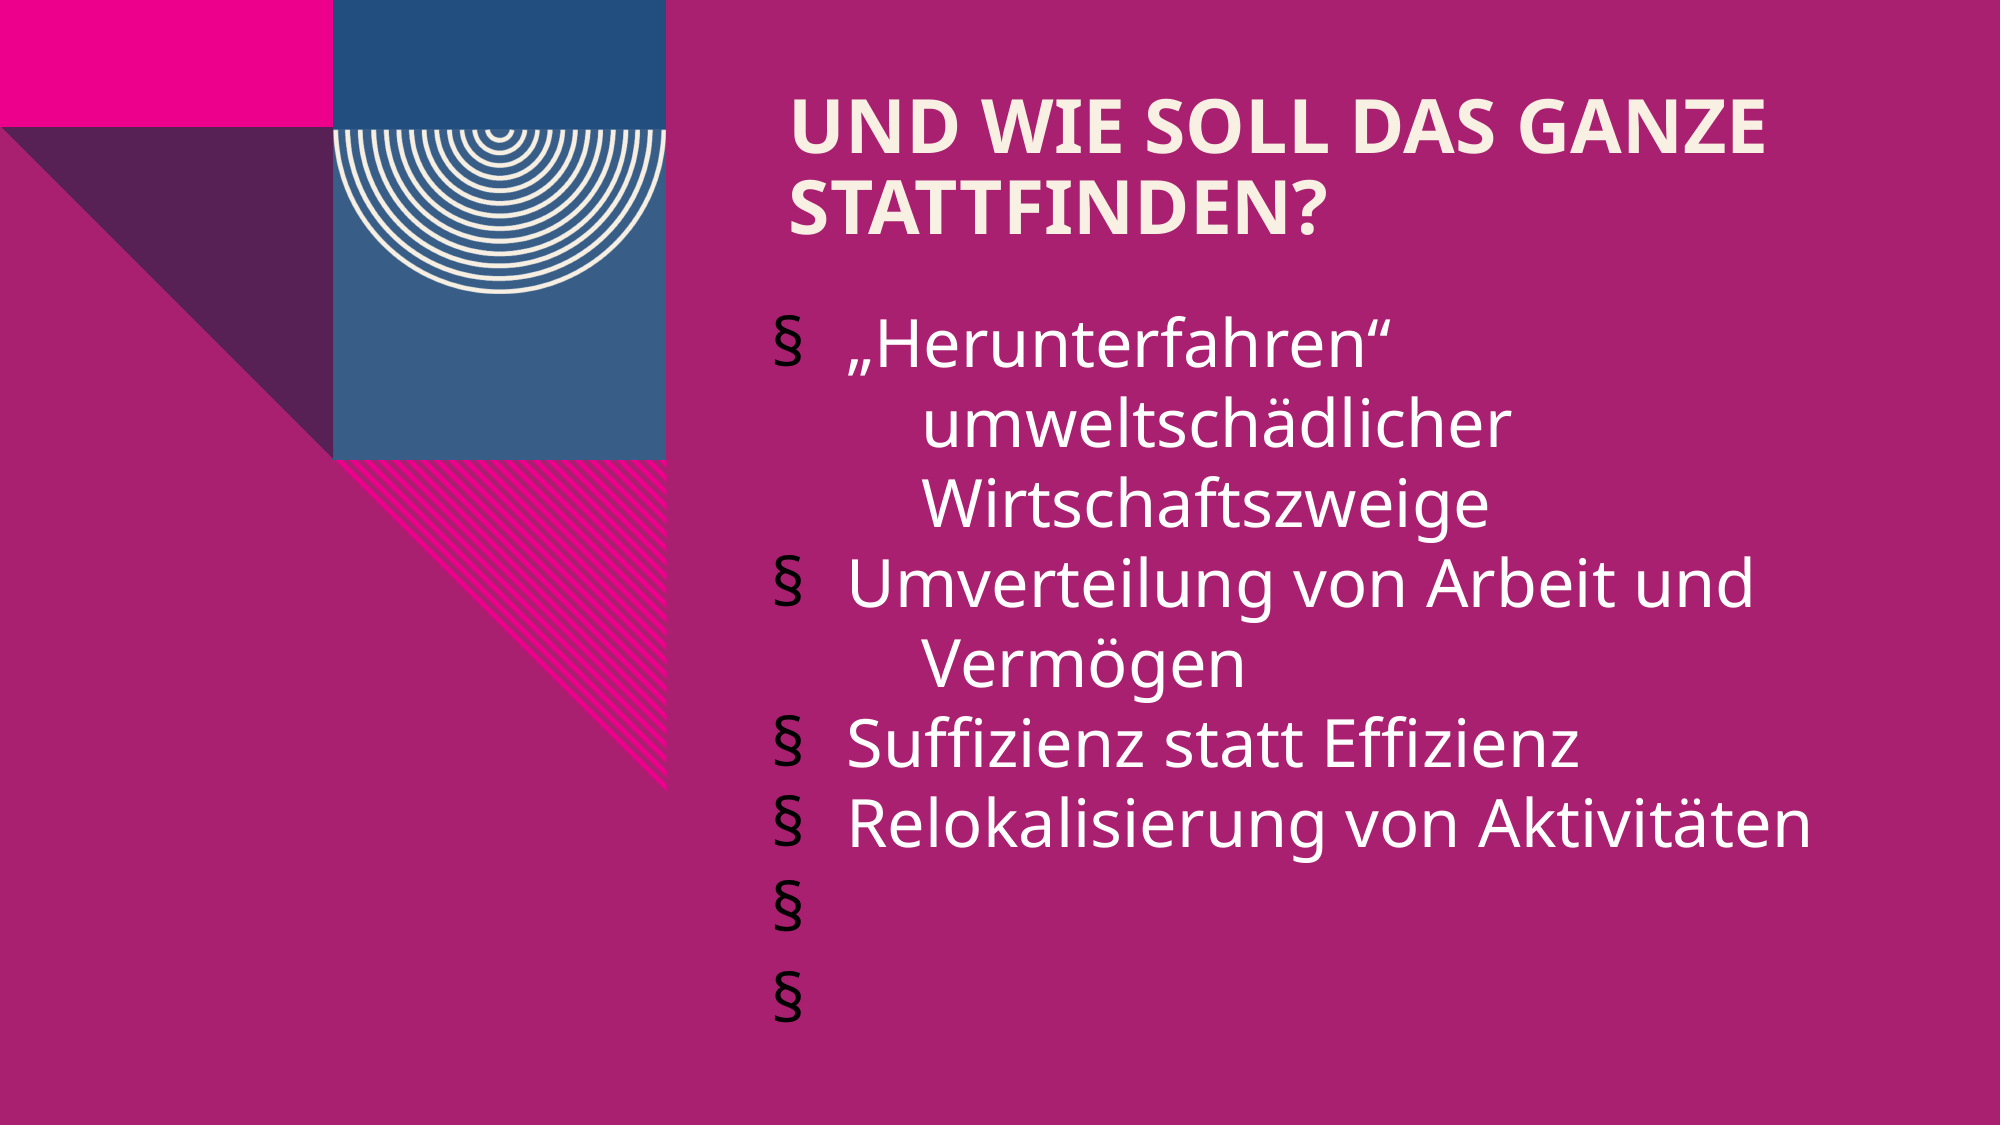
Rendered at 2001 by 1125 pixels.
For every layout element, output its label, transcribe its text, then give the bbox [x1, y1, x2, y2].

text_box „Herunterfahren“ umweltschädlicher Wirtschaftszweige Umverteilung von Arbeit und Vermögen Suffizienz statt Effizienz Relokalisierung von Aktivitäten [756, 293, 1910, 1036]
title Und wie soll das ganze stattfinden? [773, 81, 1893, 169]
